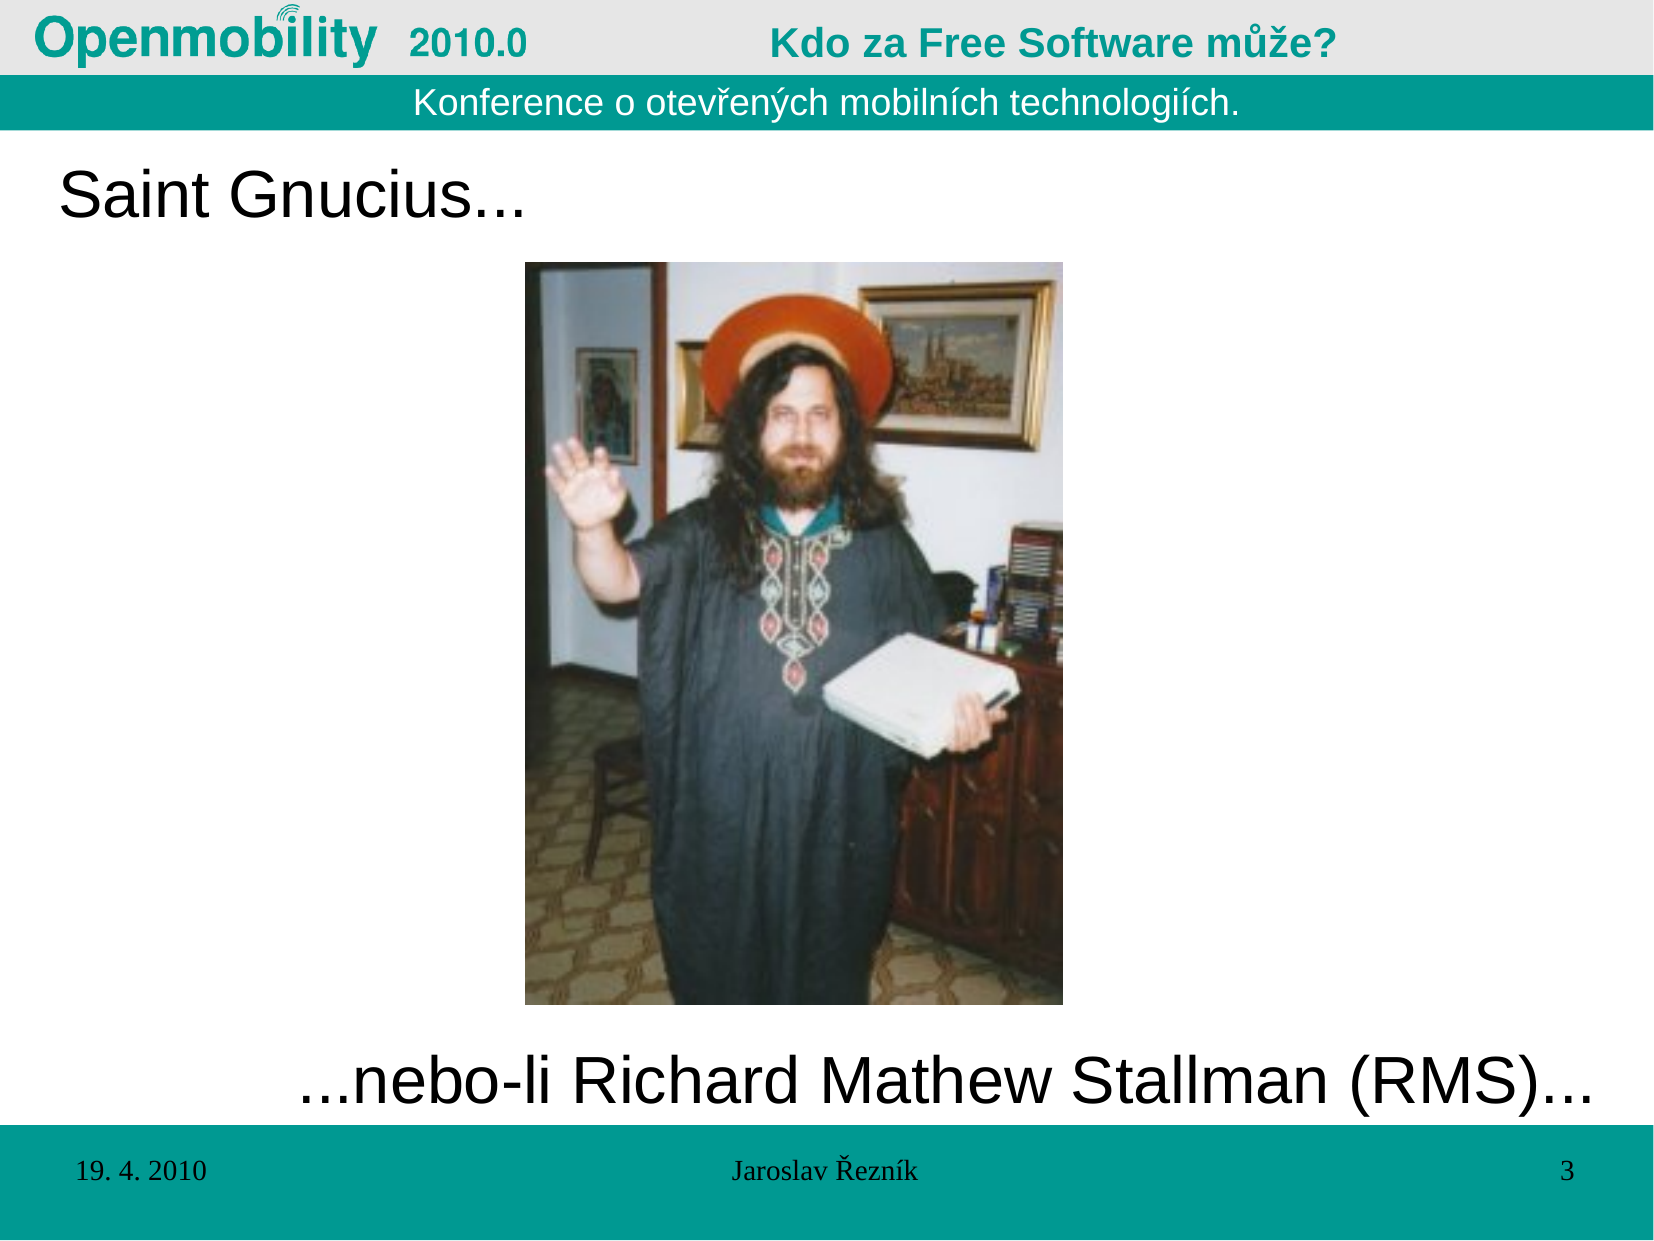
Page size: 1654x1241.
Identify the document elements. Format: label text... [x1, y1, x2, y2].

picture [525, 262, 1063, 1005]
text_box Saint Gnucius... [43, 150, 543, 240]
text_box ...nebo-li Richard Mathew Stallman (RMS)... [282, 1035, 1613, 1126]
picture [35, 4, 526, 68]
title Kdo za Free Software může? [570, 19, 1538, 68]
